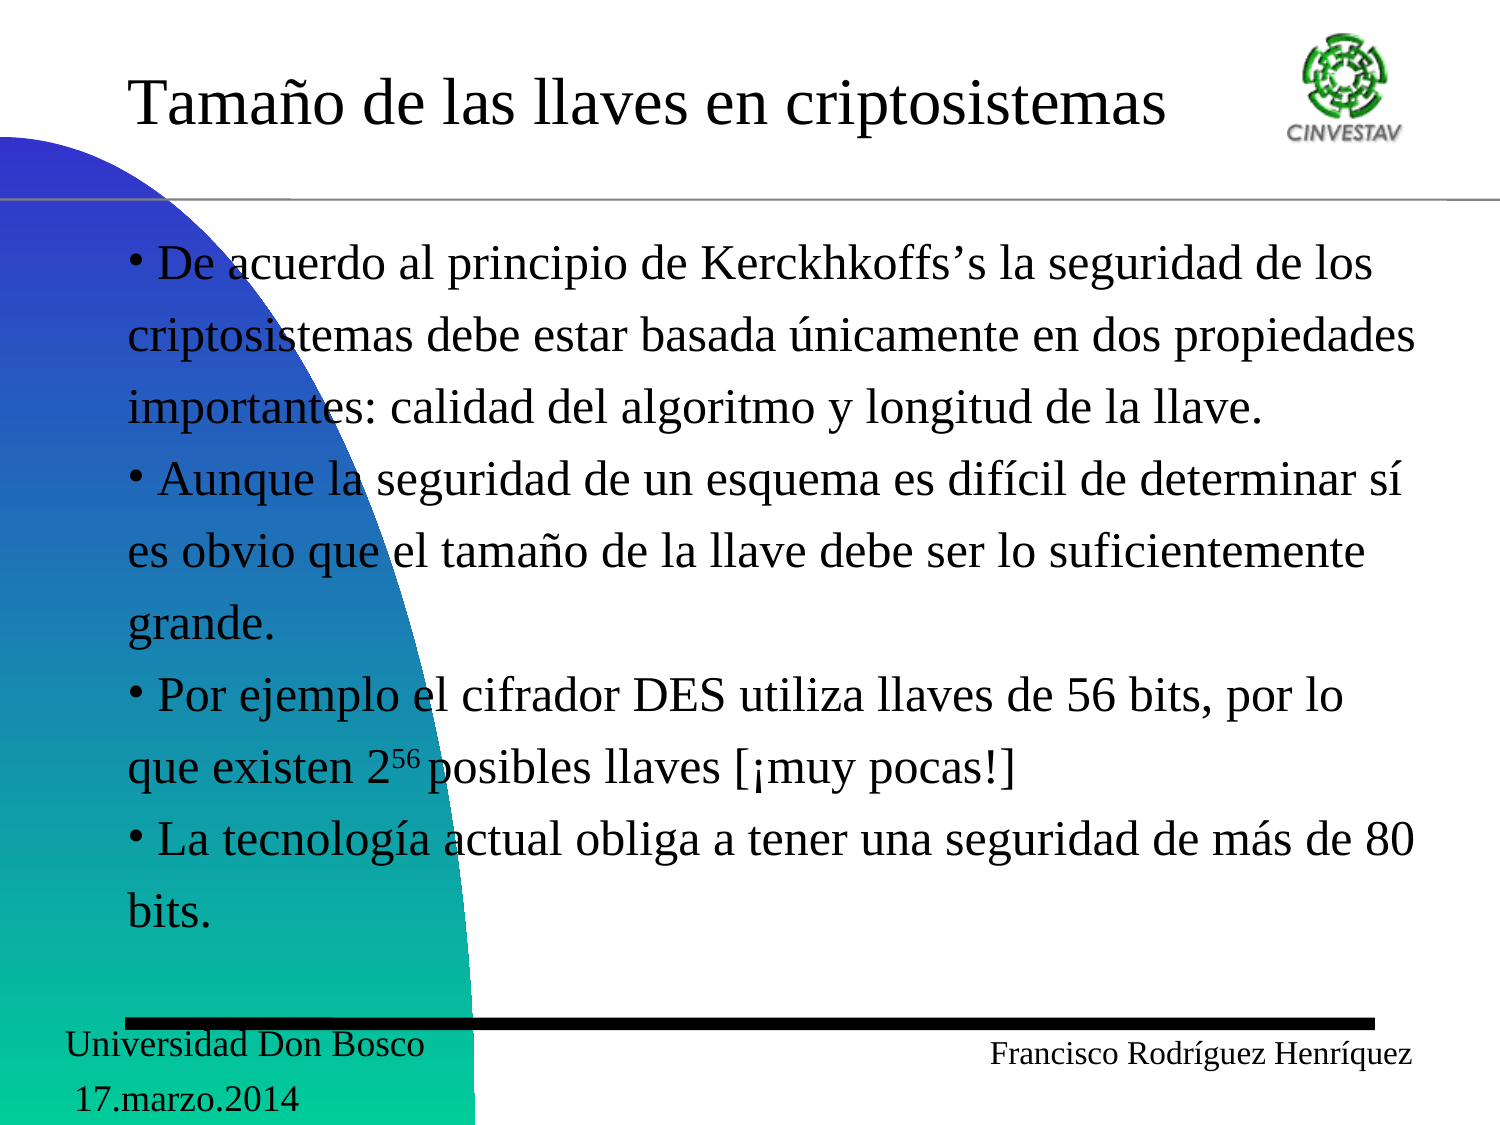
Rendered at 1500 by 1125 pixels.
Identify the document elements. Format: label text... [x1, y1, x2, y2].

text_box Tamaño de las llaves en criptosistemas De acuerdo al principio de Kerckhkoffs’s la seguridad de los criptosistemas debe estar basada únicamente en dos propiedades importantes: calidad del algoritmo y longitud de la llave. Aunque la seguridad de un esquema es difícil de determinar sí es obvio que el tamaño de la llave debe ser lo suficientemente grande. Por ejemplo el cifrador DES utiliza llaves de 56 bits, por lo que existen 256 posibles llaves [¡muy pocas!] La tecnología actual obliga a tener una seguridad de más de 80 bits. [112, 49, 1444, 1006]
